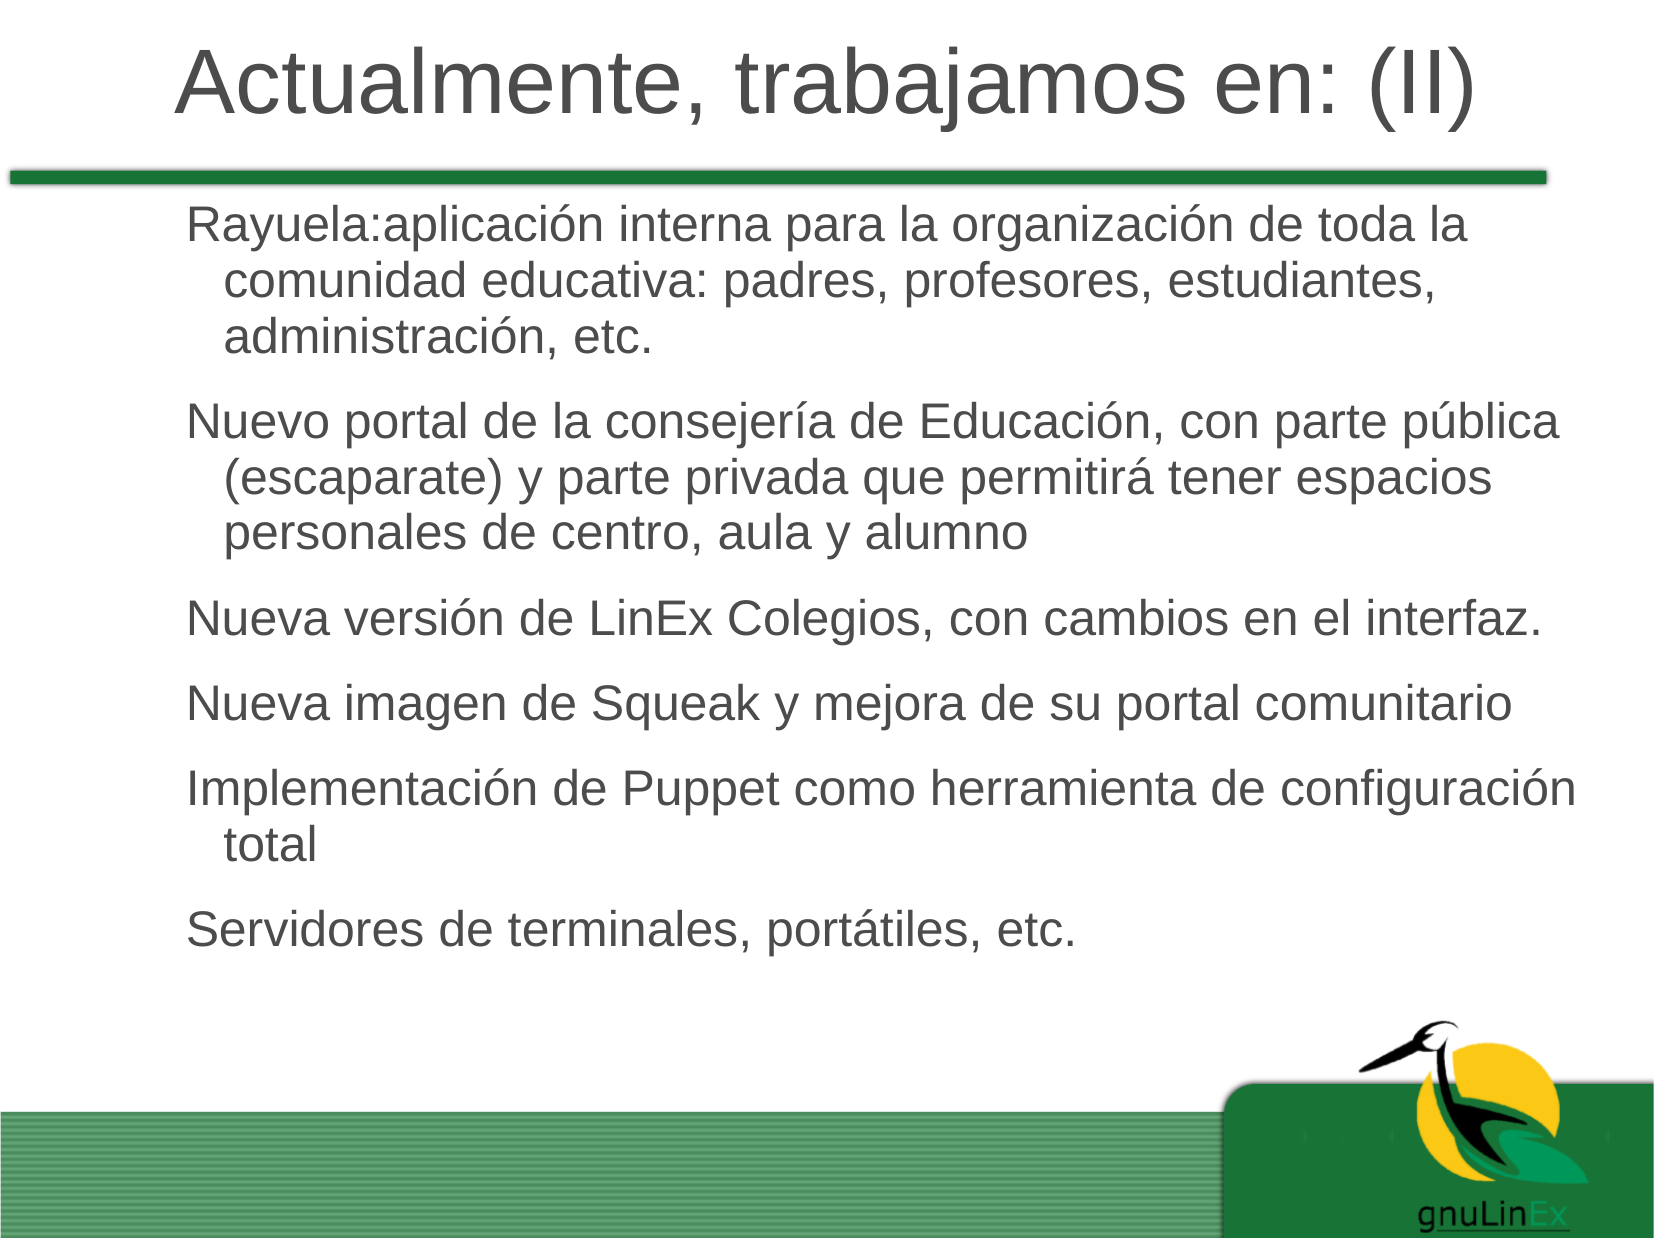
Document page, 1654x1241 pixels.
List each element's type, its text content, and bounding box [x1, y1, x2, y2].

picture [0, 0, 1654, 1238]
title Actualmente, trabajamos en: (II) [121, 0, 1534, 164]
list Rayuela:aplicación interna para la organización de toda la comunidad educativa: padres, profesores, estudiantes, administración, etc. Nuevo portal de la consejería de Educación, con parte pública (escaparate) y parte privada que permitirá tener espacios personales de centro, aula y alumno Nueva versión de LinEx Colegios, con cambios en el interfaz. Nueva imagen de Squeak y mejora de su portal comunitario Implementación de Puppet como herramienta de configuración total Servidores de terminales, portátiles, etc. [110, 196, 1579, 1089]
